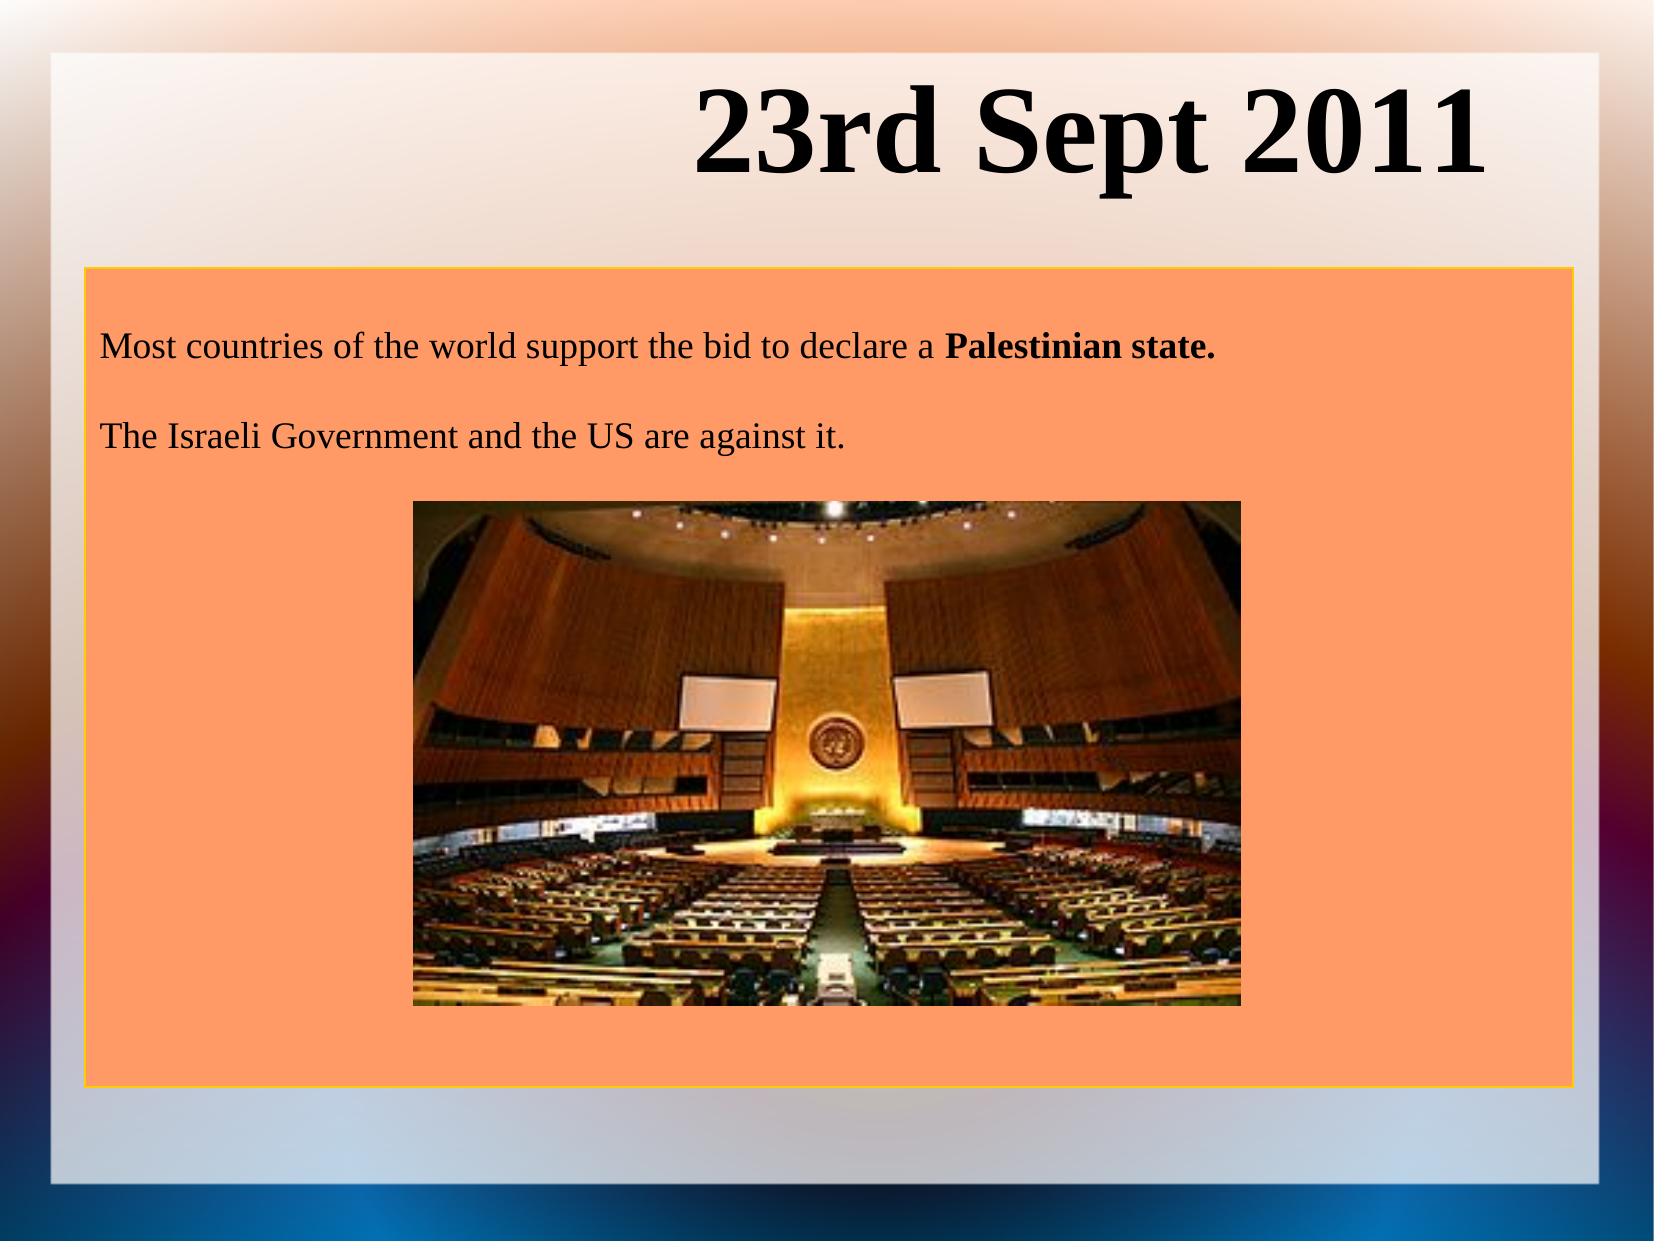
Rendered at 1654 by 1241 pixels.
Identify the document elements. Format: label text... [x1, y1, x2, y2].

picture [0, 0, 1654, 1241]
title 23rd Sept 2011 [303, 7, 1506, 237]
list Most countries of the world support the bid to declare a Palestinian state. The Israeli Government and the US are against it. [84, 268, 1573, 1087]
